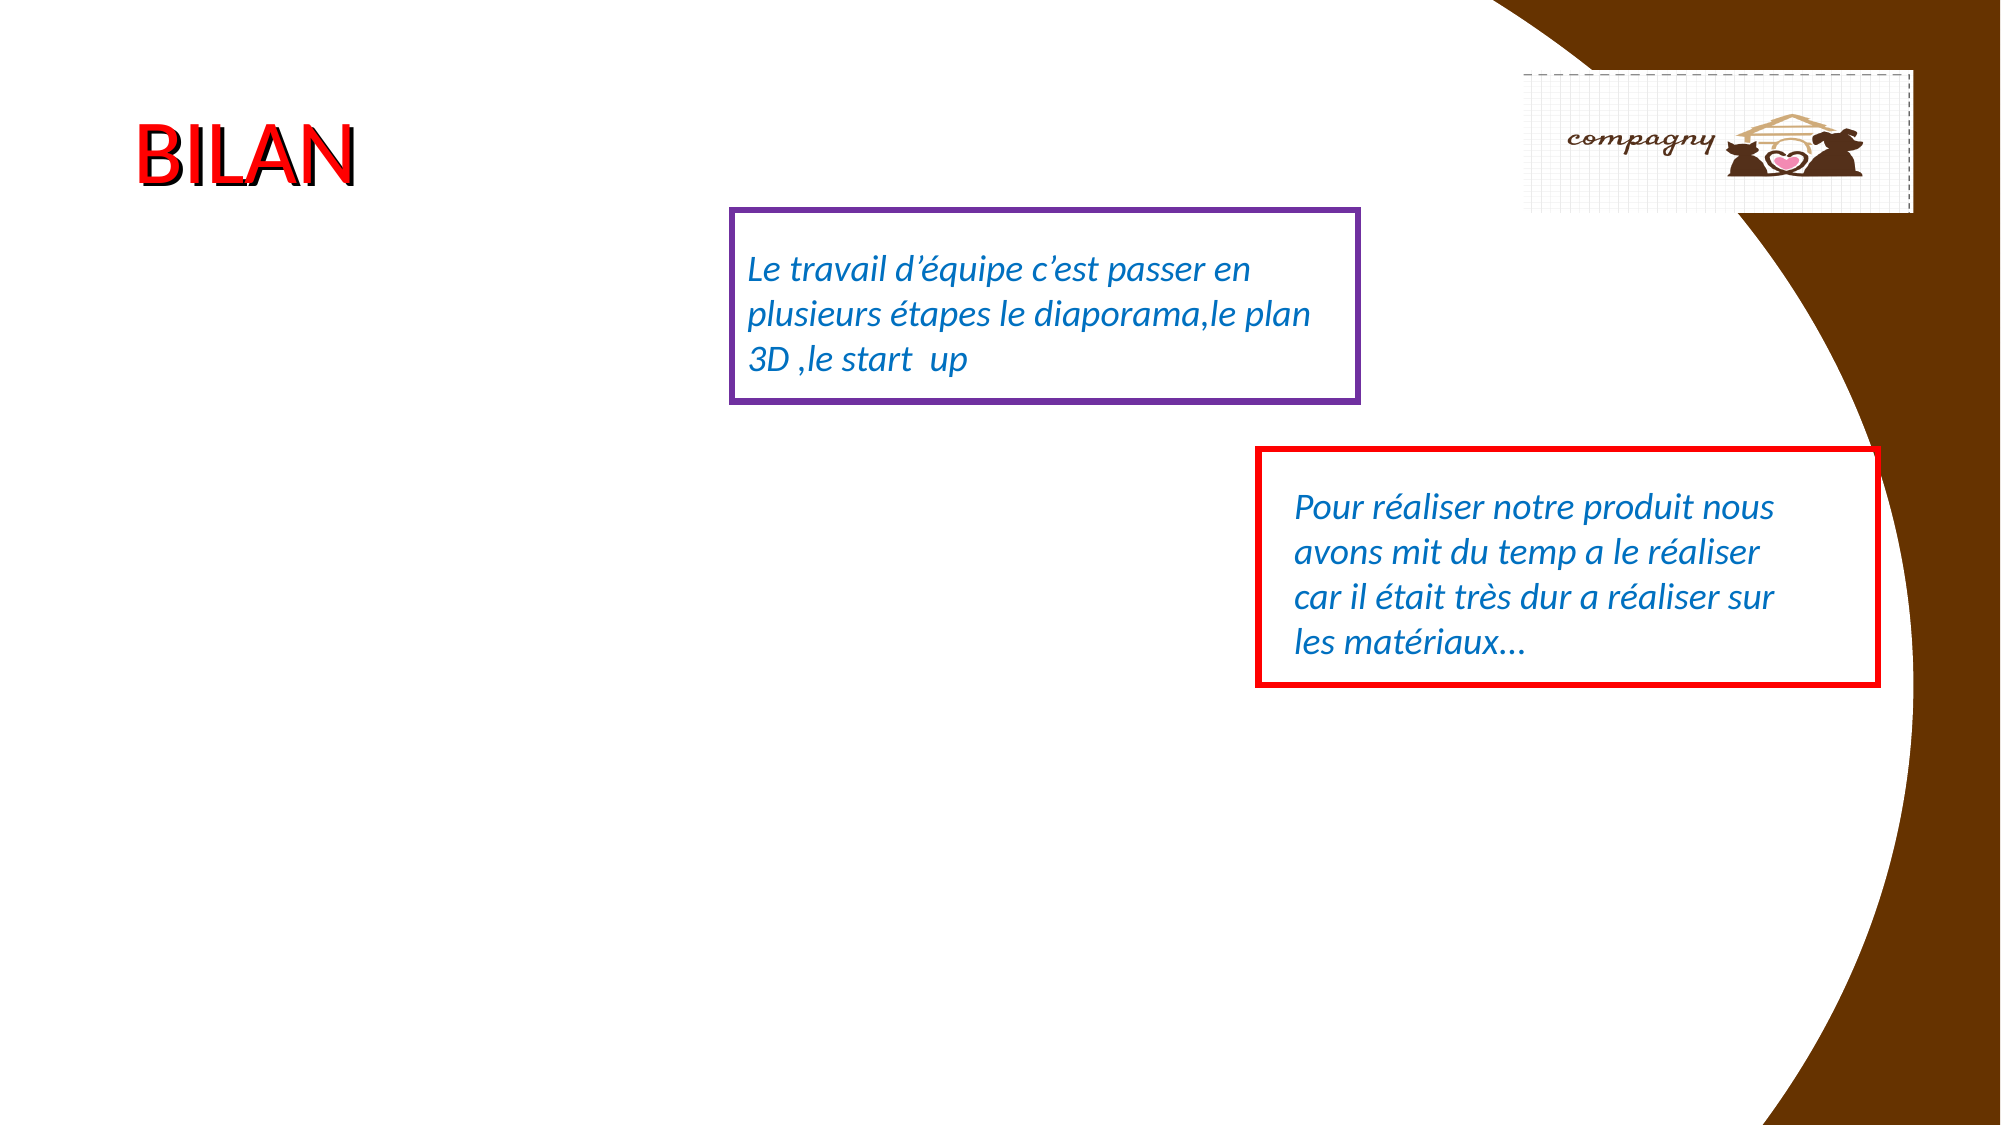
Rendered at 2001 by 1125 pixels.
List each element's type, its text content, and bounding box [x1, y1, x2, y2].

picture [1523, 70, 1914, 213]
text_box Pour réaliser notre produit nous avons mit du temp a le réaliser car il était très dur a réaliser sur les matériaux... [1279, 475, 1809, 670]
text_box Le travail d’équipe c’est passer en plusieurs étapes le diaporama,le plan 3D ,le start up [732, 236, 1335, 386]
text_box BILAN [118, 83, 1726, 211]
